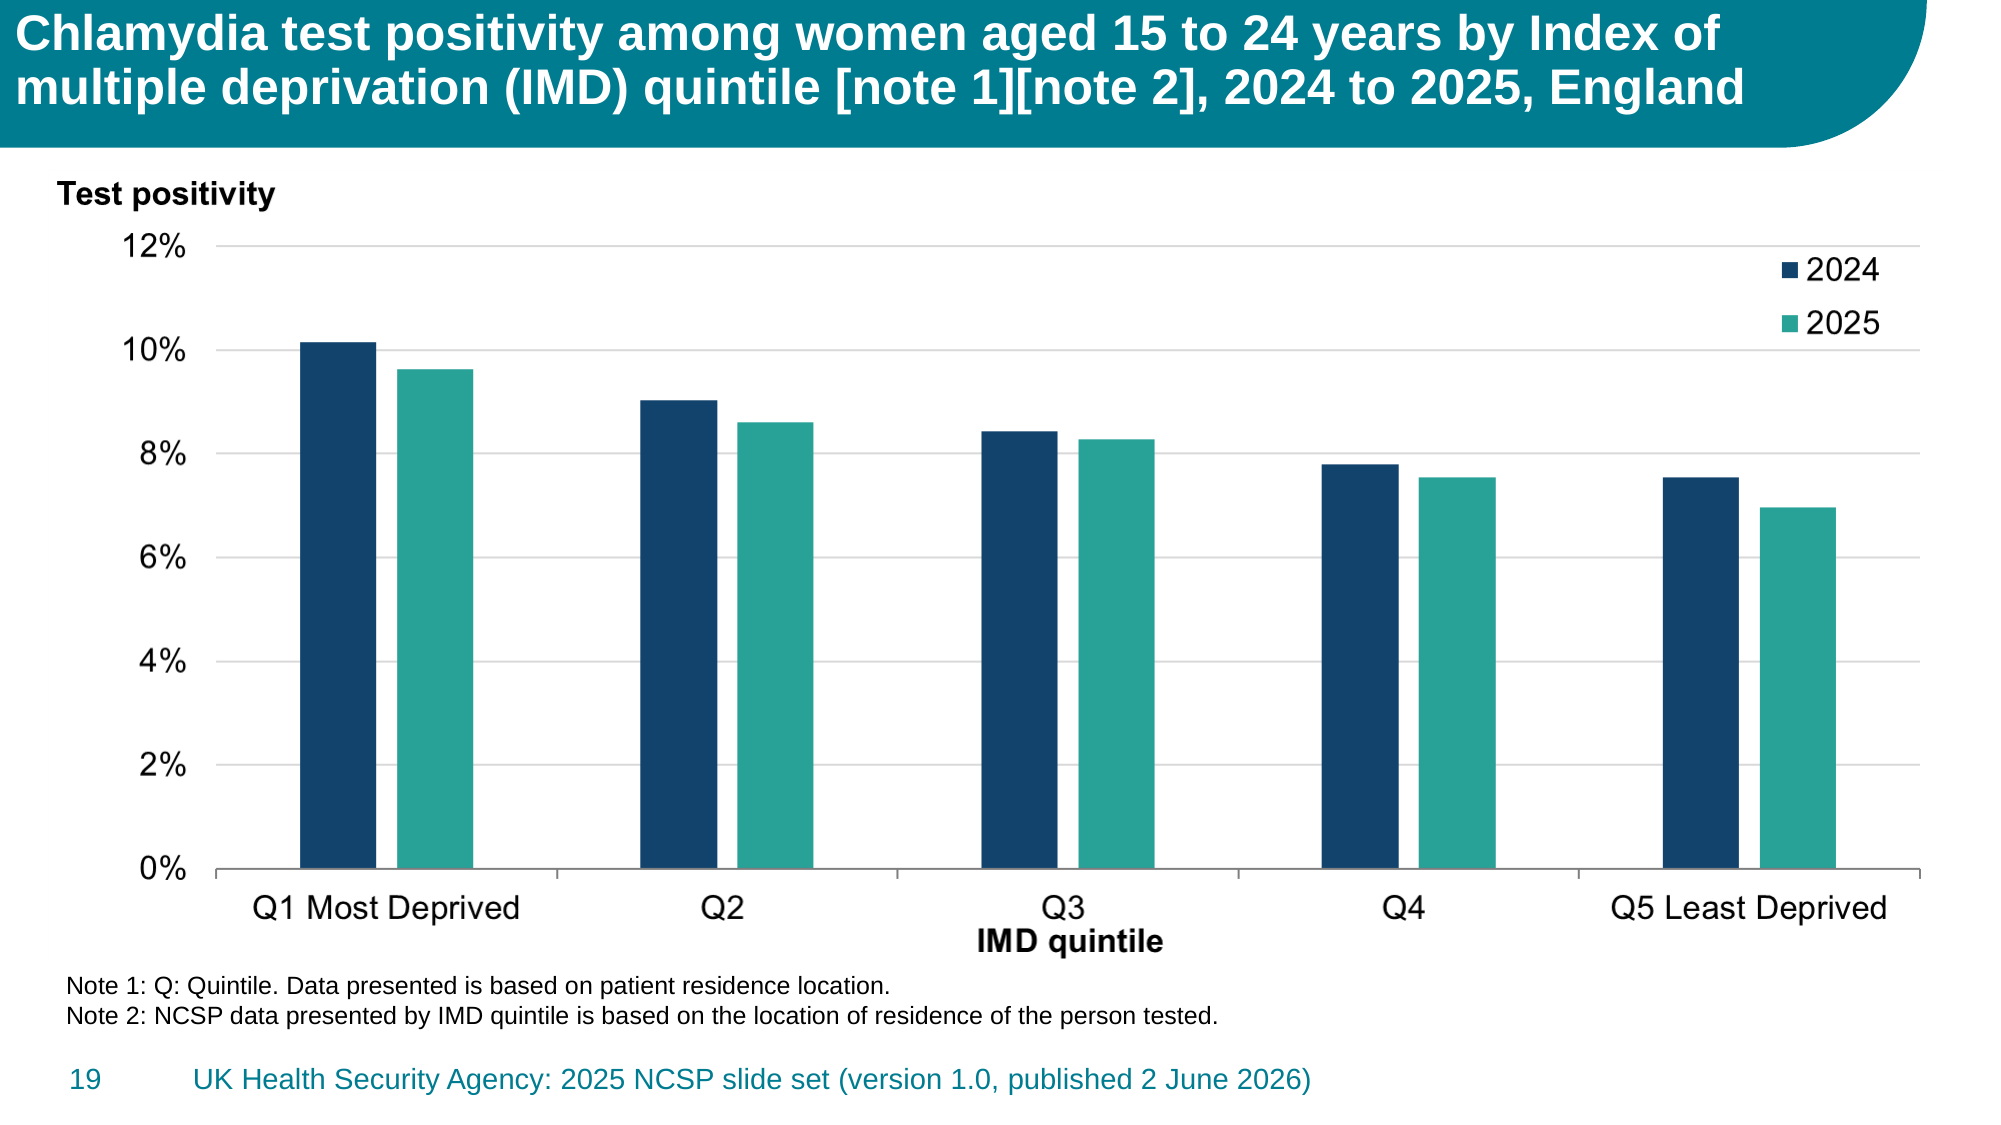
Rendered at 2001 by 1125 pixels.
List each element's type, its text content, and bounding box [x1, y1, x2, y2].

title Chlamydia test positivity among women aged 15 to 24 years by Index of multiple deprivation (IMD) quintile [note 1][note 2], 2024 to 2025, England [0, 0, 1852, 105]
text_box Note 1: Q: Quintile. Data presented is based on patient residence location. Note 2: NCSP data presented by IMD quintile is based on the location of residence of the person tested. [50, 961, 1363, 1038]
picture [47, 169, 1949, 962]
text_box [54, 1053, 152, 1112]
